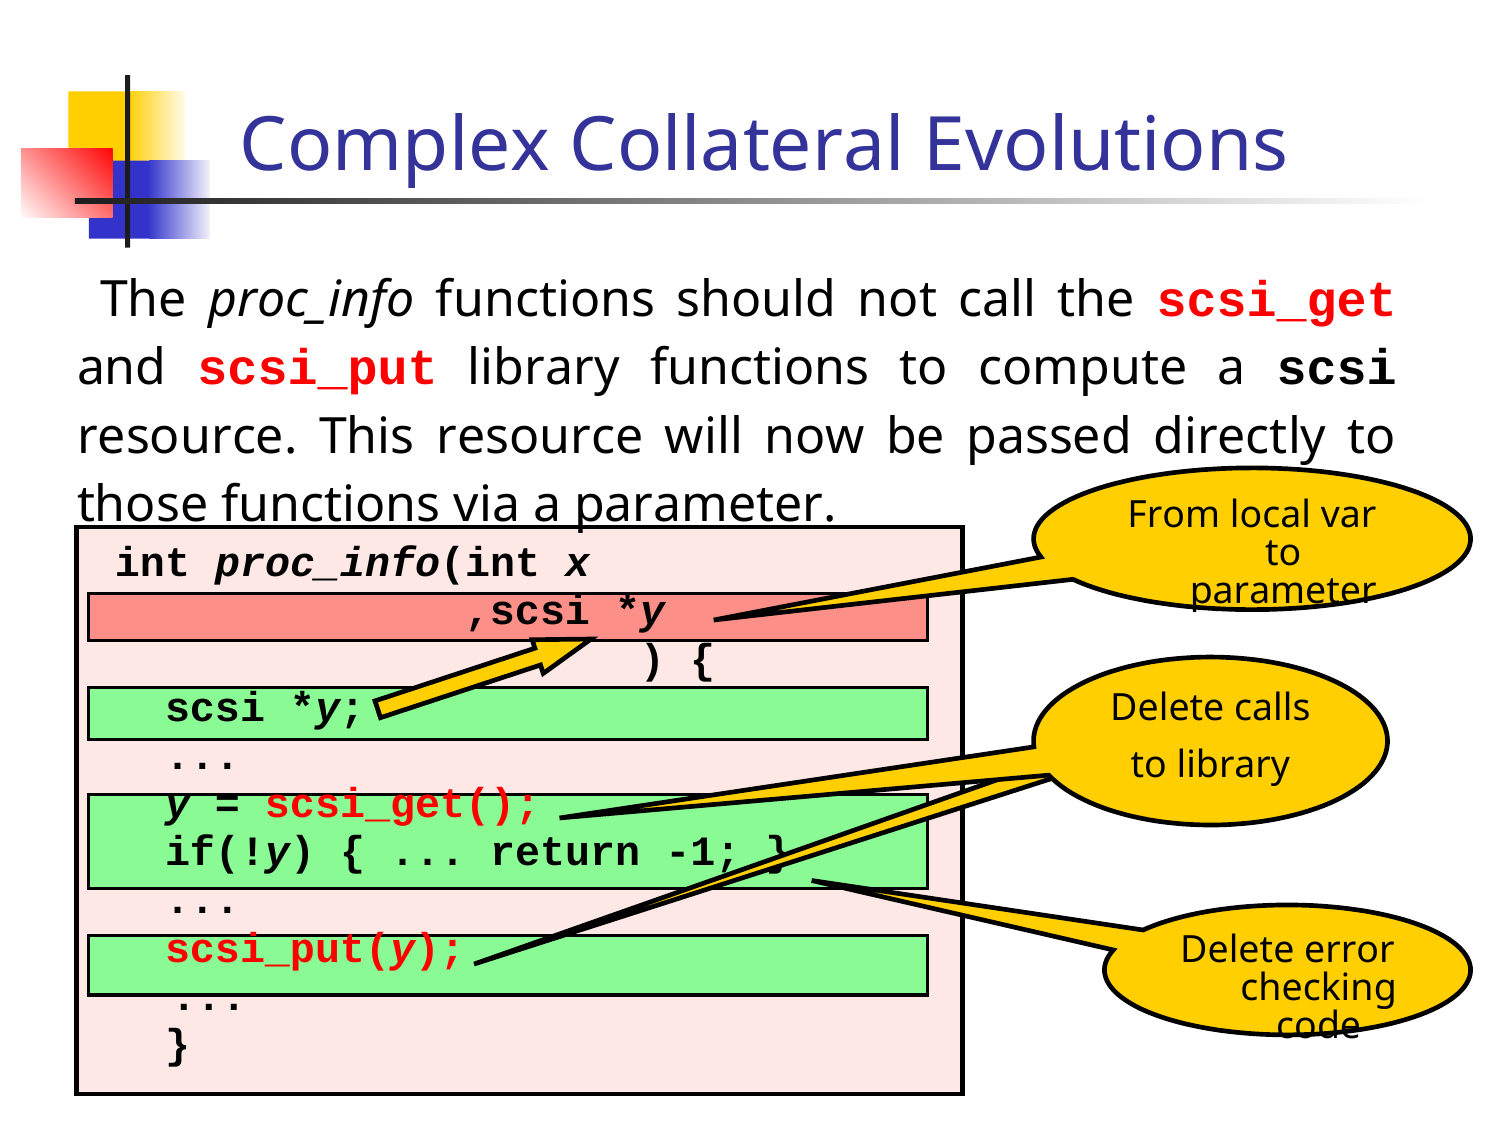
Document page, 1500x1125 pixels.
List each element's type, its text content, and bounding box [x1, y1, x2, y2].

text_box [880, 897, 963, 1094]
text_box [474, 776, 1051, 965]
text_box [880, 592, 963, 769]
text_box [880, 545, 963, 587]
text_box The proc_info functions should not call the scsi_get and scsi_put library functions to compute a scsi resource. This resource will now be passed directly to those functions via a parameter. [0, 255, 1412, 545]
text_box [76, 545, 100, 1094]
text_box [375, 639, 592, 718]
text_box Delete error checking code [811, 880, 1471, 1035]
title Complex Collateral Evolutions [224, 12, 1500, 200]
list int proc_info(int x ,scsi *y ) { scsi *y; ... y = scsi_get(); if(!y) { ... return -1; } ... scsi_put(y); ... } [100, 545, 880, 1125]
text_box Delete calls to library [559, 657, 1388, 826]
text_box From local var to parameter [713, 467, 1471, 621]
